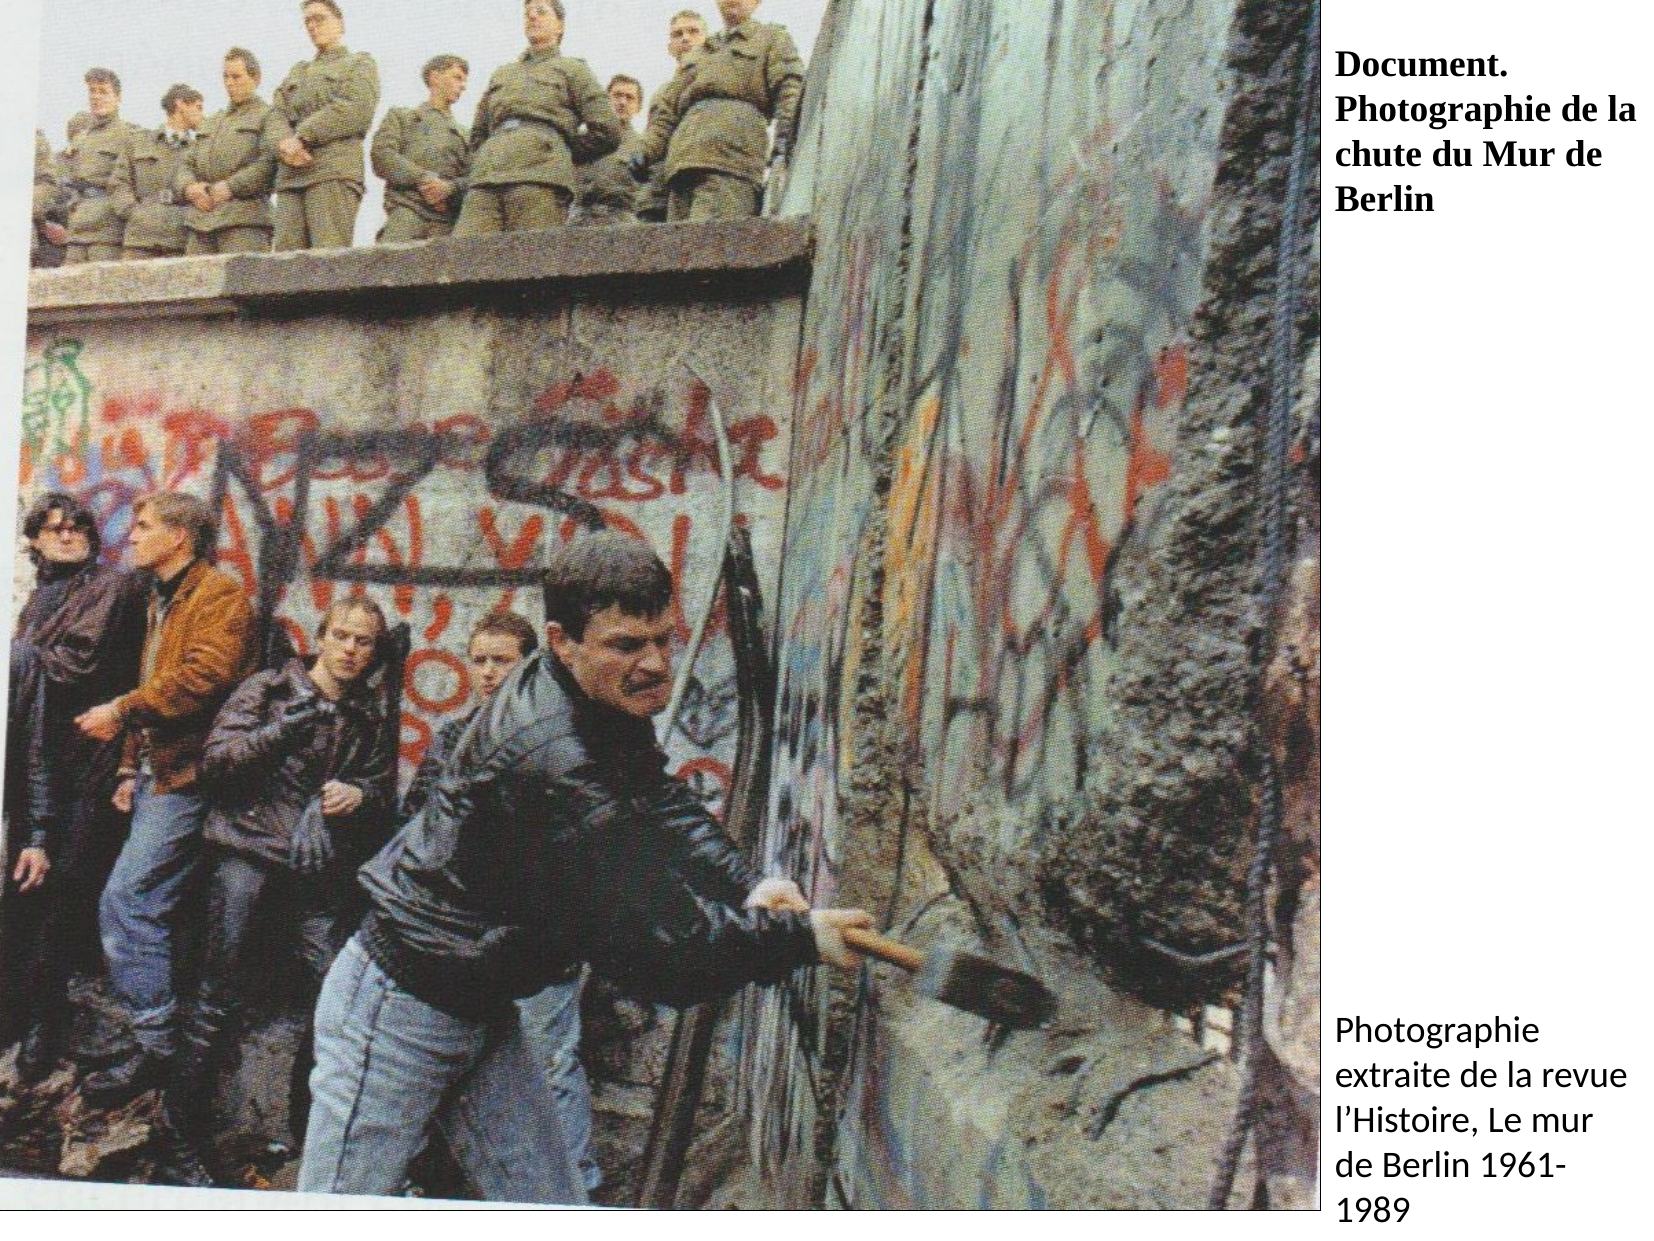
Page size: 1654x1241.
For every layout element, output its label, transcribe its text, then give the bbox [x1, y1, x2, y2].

picture [0, 0, 1320, 1210]
text_box Document. Photographie de la chute du Mur de Berlin [1320, 32, 1654, 227]
text_box Photographie extraite de la revue l’Histoire, Le mur de Berlin 1961-1989 [1319, 997, 1654, 1241]
